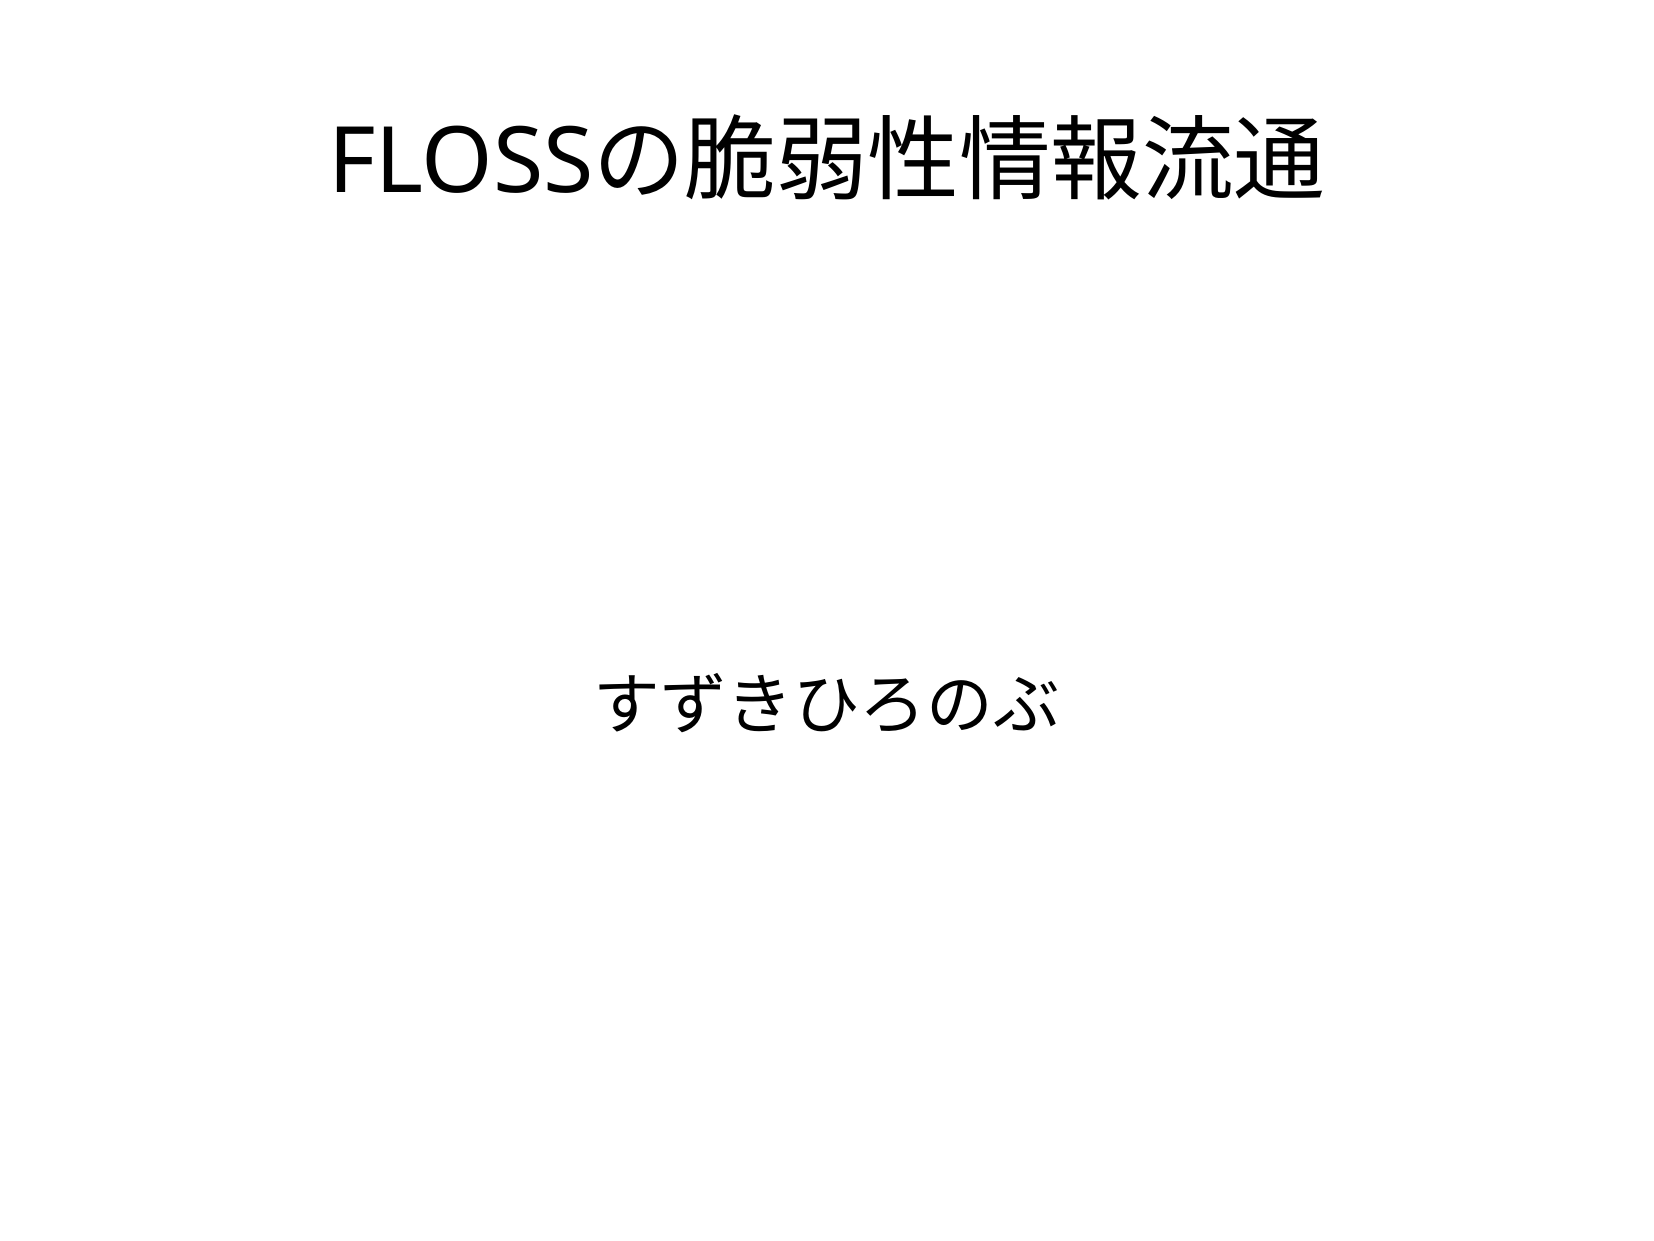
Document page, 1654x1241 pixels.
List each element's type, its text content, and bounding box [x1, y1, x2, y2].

title FLOSSの脆弱性情報流通 [82, 56, 1571, 250]
subtitle すずきひろのぶ [82, 297, 1571, 1102]
